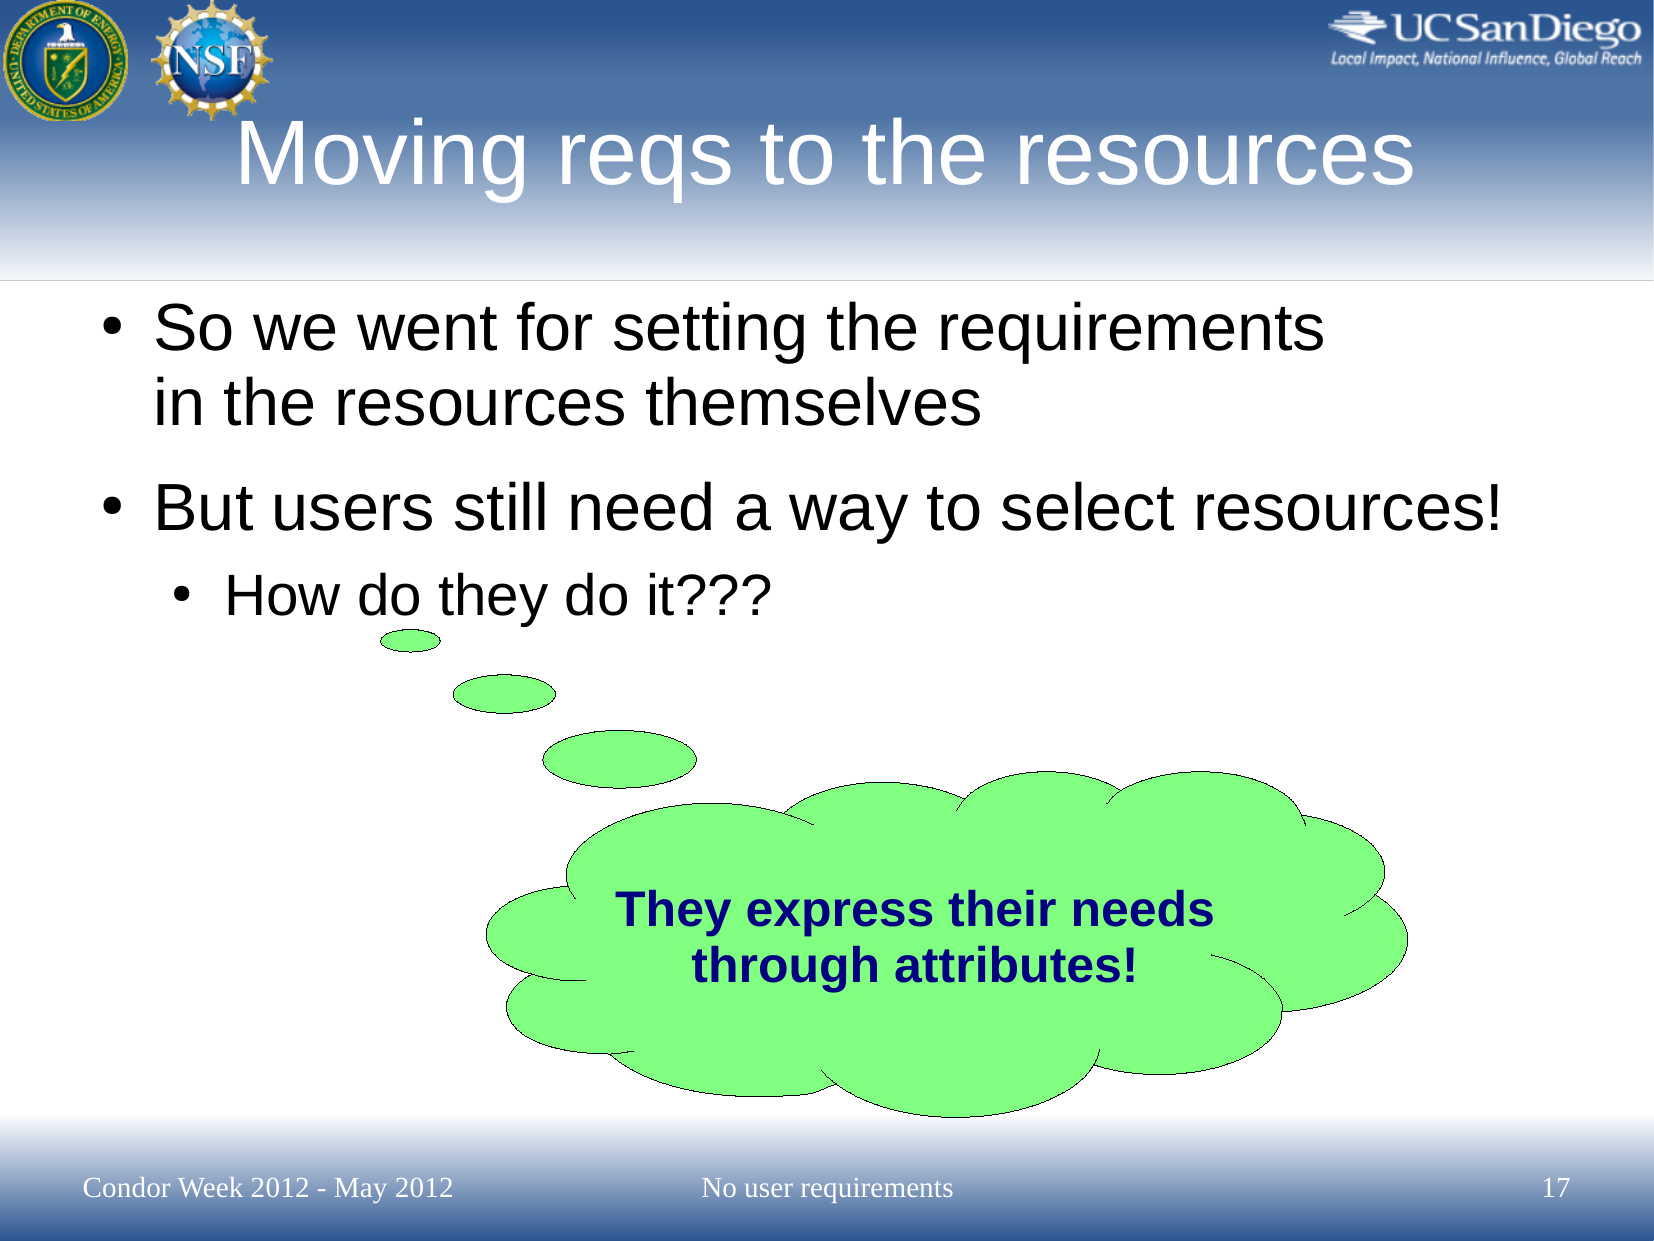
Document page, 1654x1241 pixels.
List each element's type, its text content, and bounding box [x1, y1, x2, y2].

title Moving reqs to the resources [82, 56, 1571, 250]
picture [0, 0, 1654, 288]
text_box They express their needs through attributes! [486, 771, 1408, 1118]
list So we went for setting the requirements in the resources themselves But users still need a way to select resources! How do they do it??? [82, 290, 1571, 1109]
text_box They express their needs through attributes! [380, 629, 441, 653]
text_box They express their needs through attributes! [453, 674, 556, 714]
text_box They express their needs through attributes! [542, 730, 697, 789]
